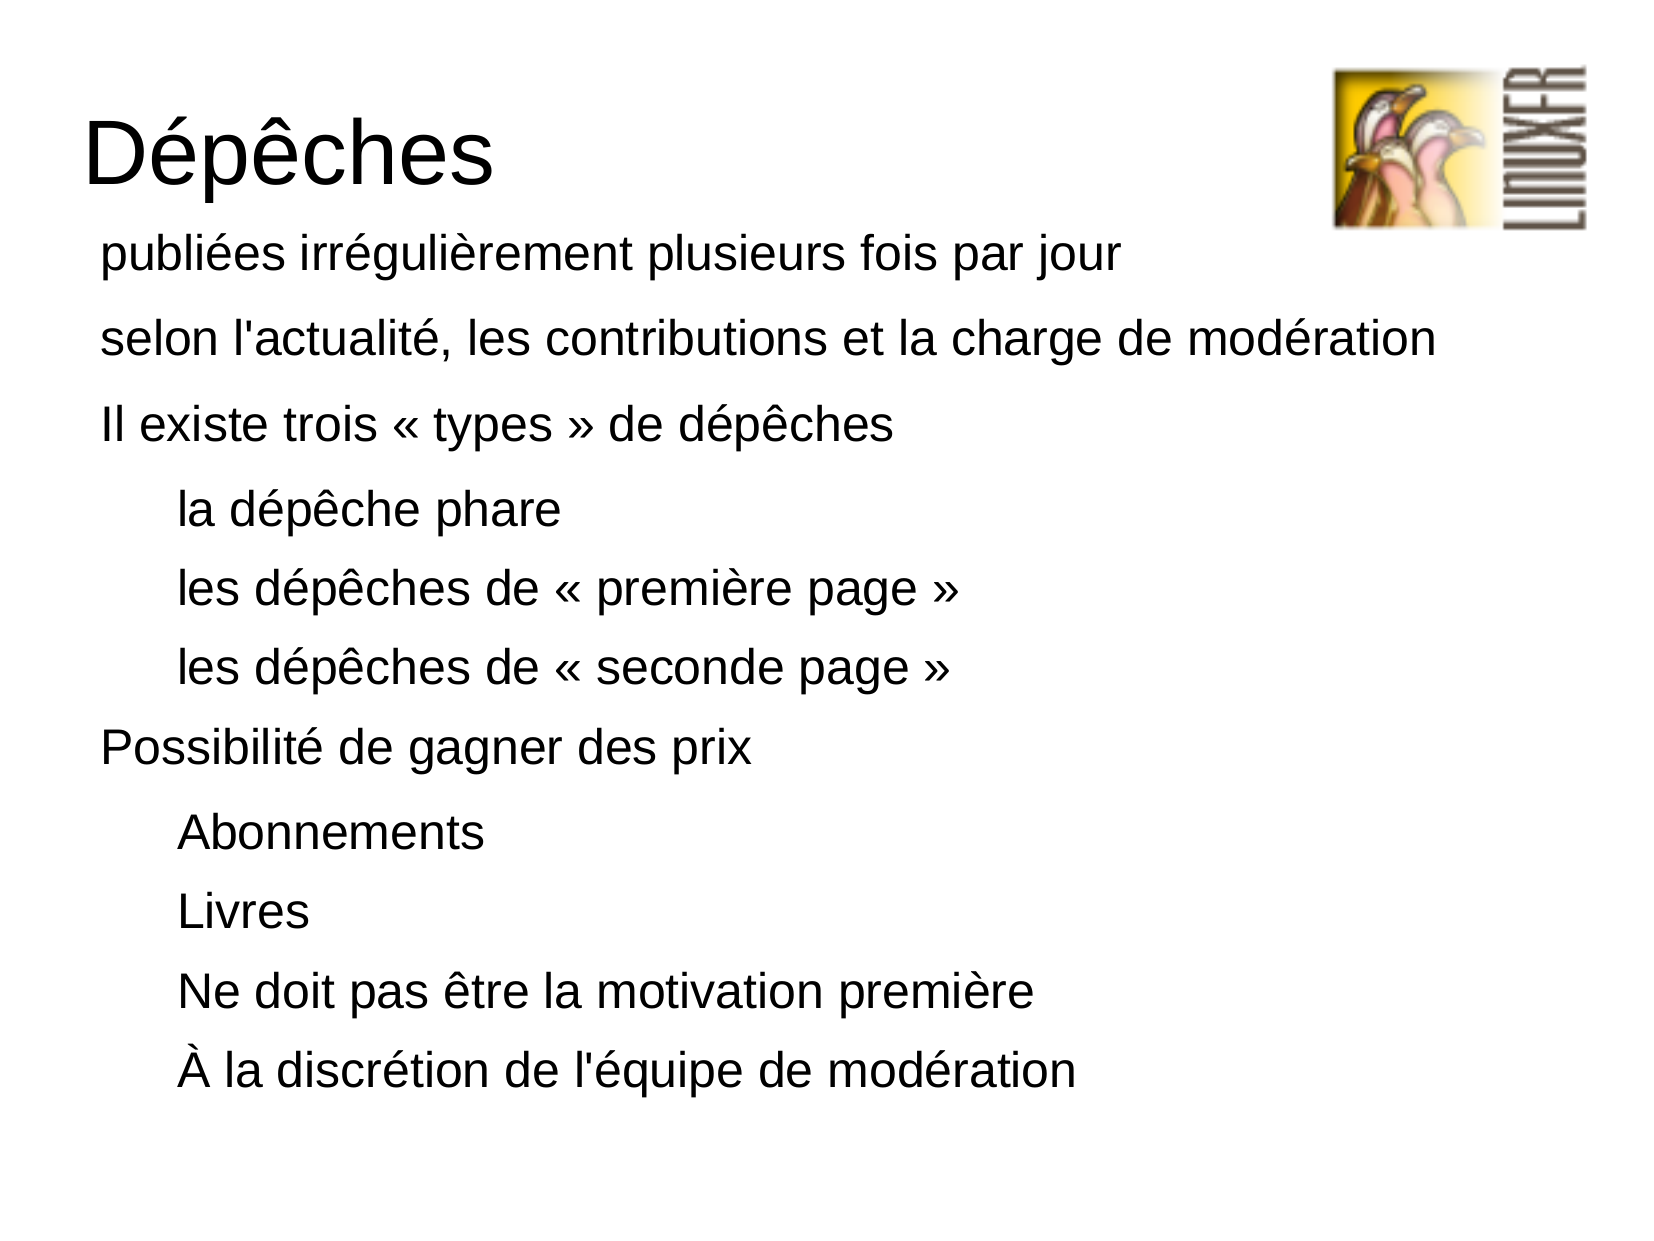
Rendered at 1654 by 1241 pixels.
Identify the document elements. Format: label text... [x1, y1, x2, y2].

list publiées irrégulièrement plusieurs fois par jour selon l'actualité, les contributions et la charge de modération Il existe trois « types » de dépêches la dépêche phare les dépêches de « première page » les dépêches de « seconde page » Possibilité de gagner des prix Abonnements Livres Ne doit pas être la motivation première À la discrétion de l'équipe de modération [82, 225, 1571, 1184]
title Dépêches [82, 49, 1211, 225]
picture [1328, 63, 1595, 237]
